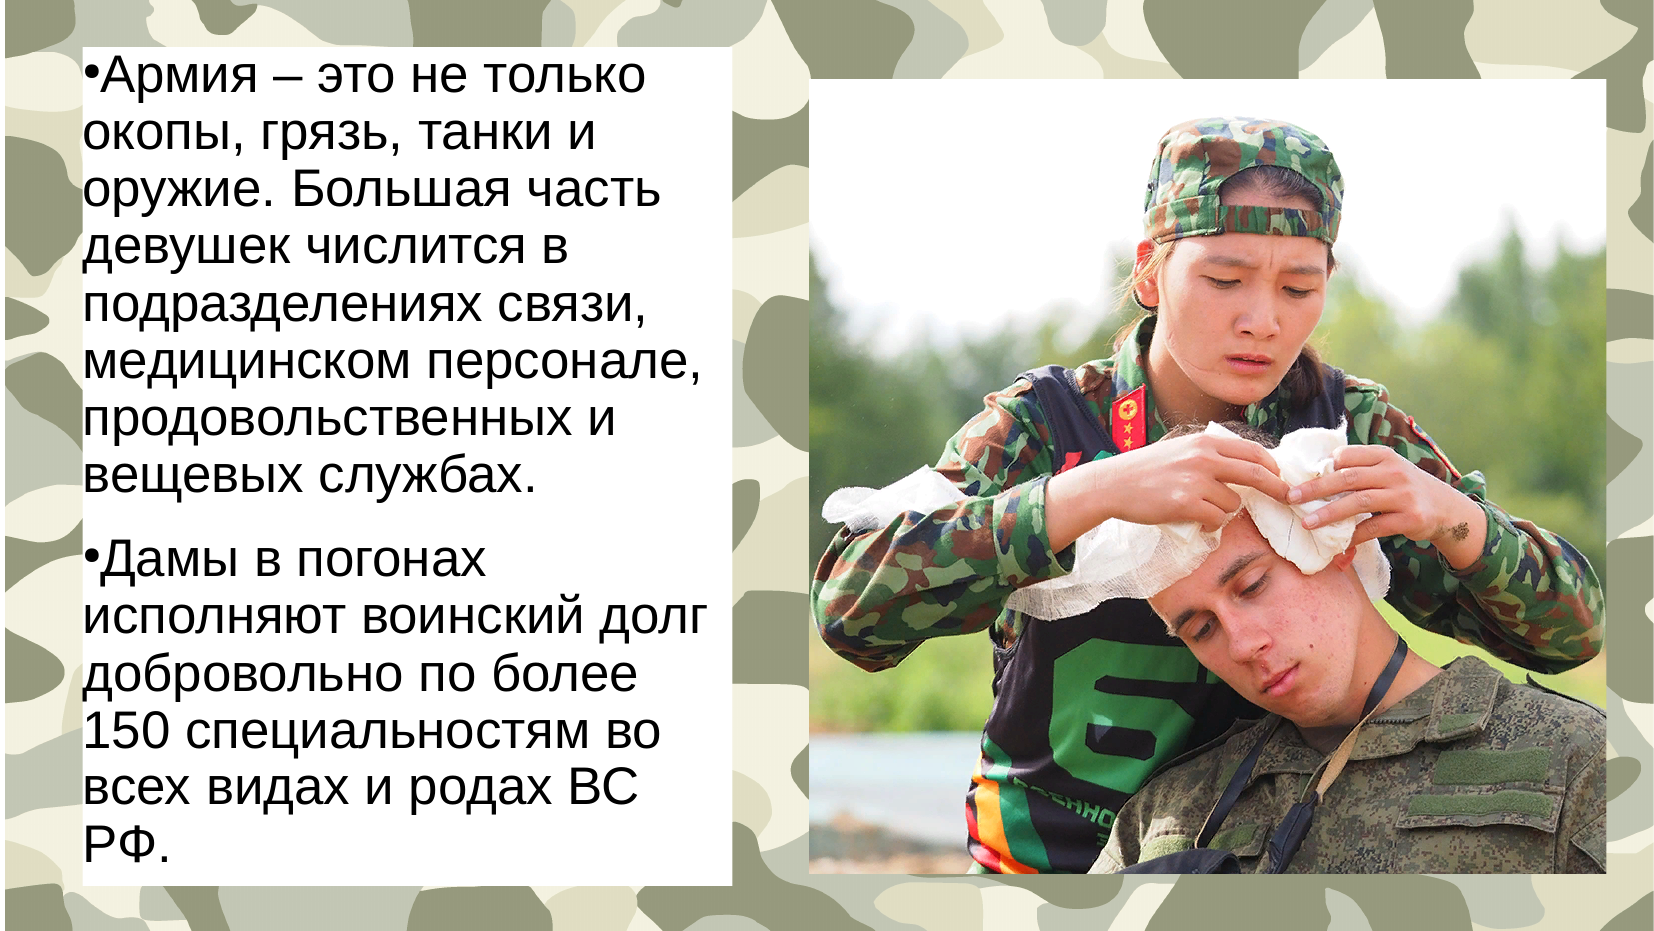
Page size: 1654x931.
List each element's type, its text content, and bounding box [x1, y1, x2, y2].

picture [5, 0, 1654, 931]
list Армия – это не только окопы, грязь, танки и оружие. Большая часть девушек числится в подразделениях связи, медицинском персонале, продовольственных и вещевых службах. Дамы в погонах исполняют воинский долг добровольно по более 150 специальностям во всех видах и родах ВС РФ. [82, 47, 733, 886]
